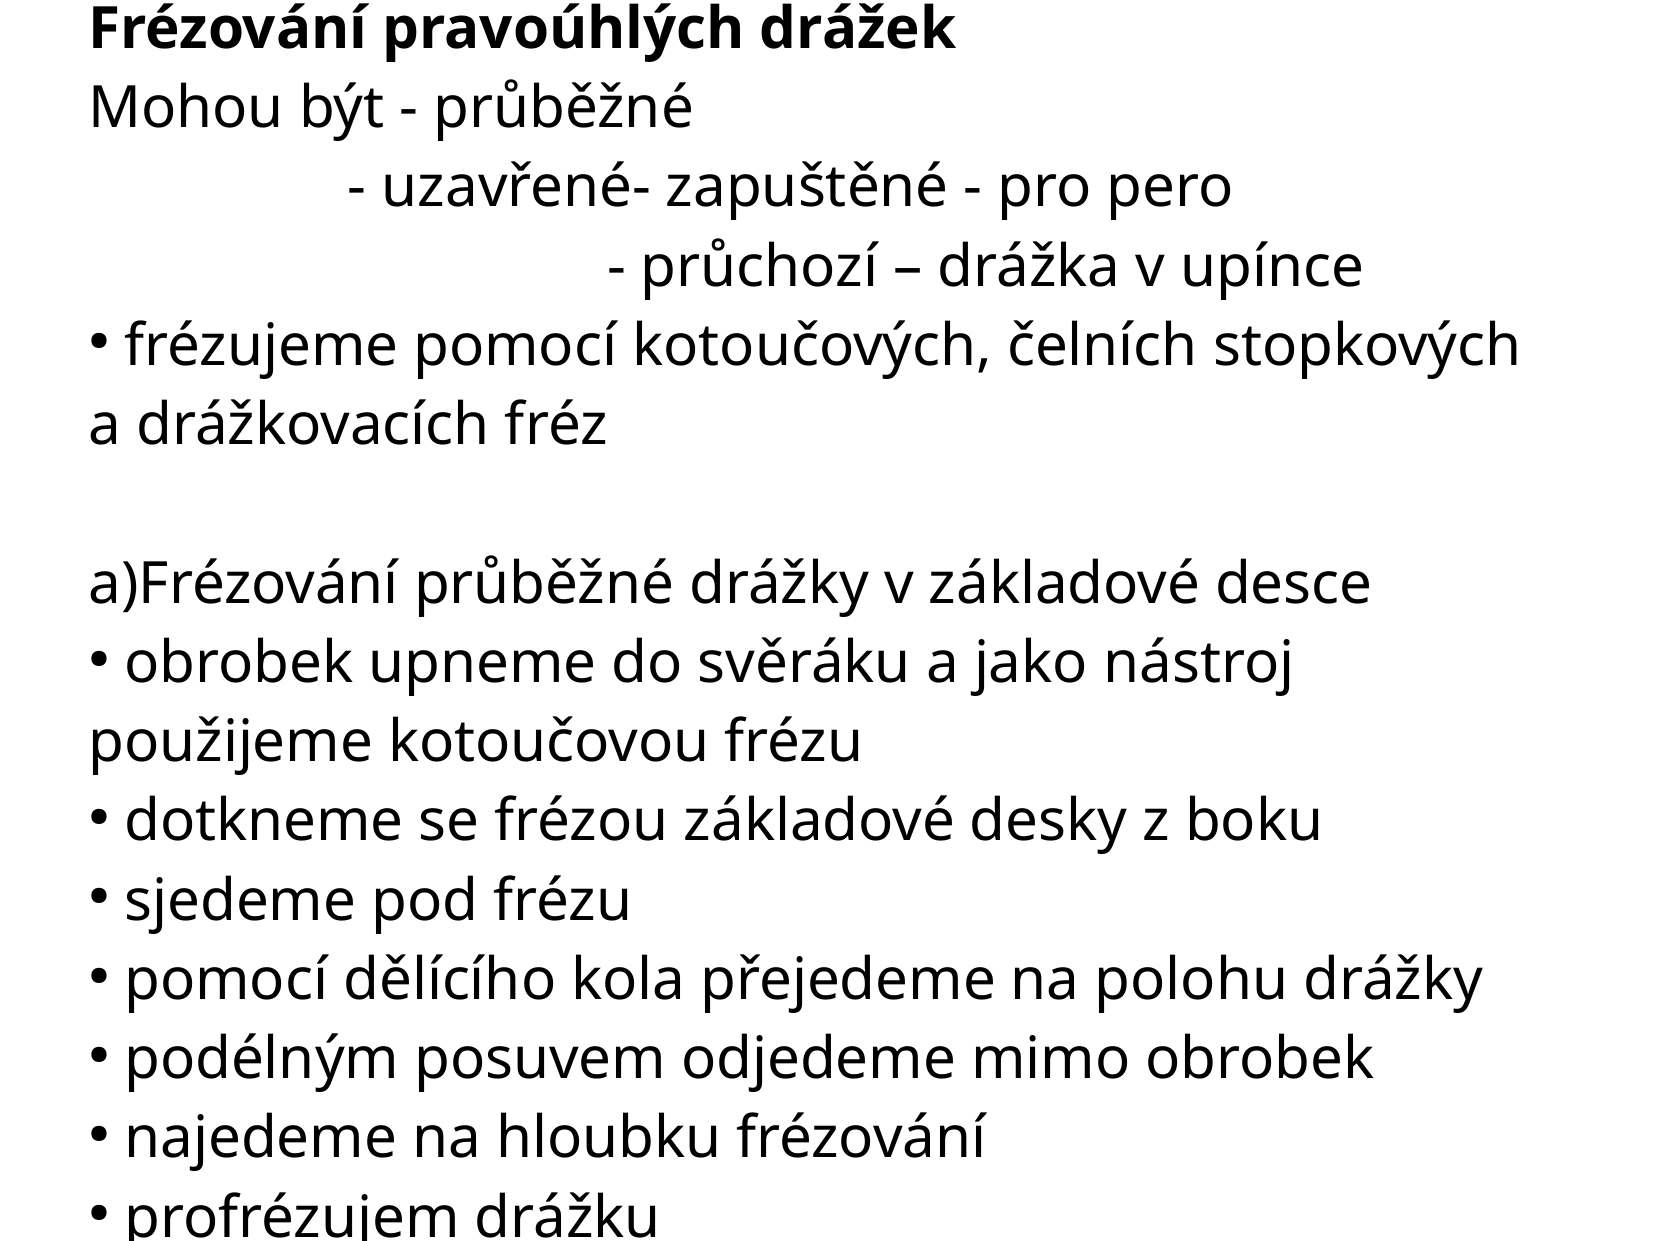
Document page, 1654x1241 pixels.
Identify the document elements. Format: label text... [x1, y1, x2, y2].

subtitle Frézování pravoúhlých drážek Mohou být - průběžné - uzavřené- zapuštěné - pro pero - průchozí – drážka v upínce frézujeme pomocí kotoučových, čelních stopkových a drážkovacích fréz Frézování průběžné drážky v základové desce obrobek upneme do svěráku a jako nástroj použijeme kotoučovou frézu dotkneme se frézou základové desky z boku sjedeme pod frézu pomocí dělícího kola přejedeme na polohu drážky podélným posuvem odjedeme mimo obrobek najedeme na hloubku frézování profrézujem drážku [88, 38, 1577, 1203]
